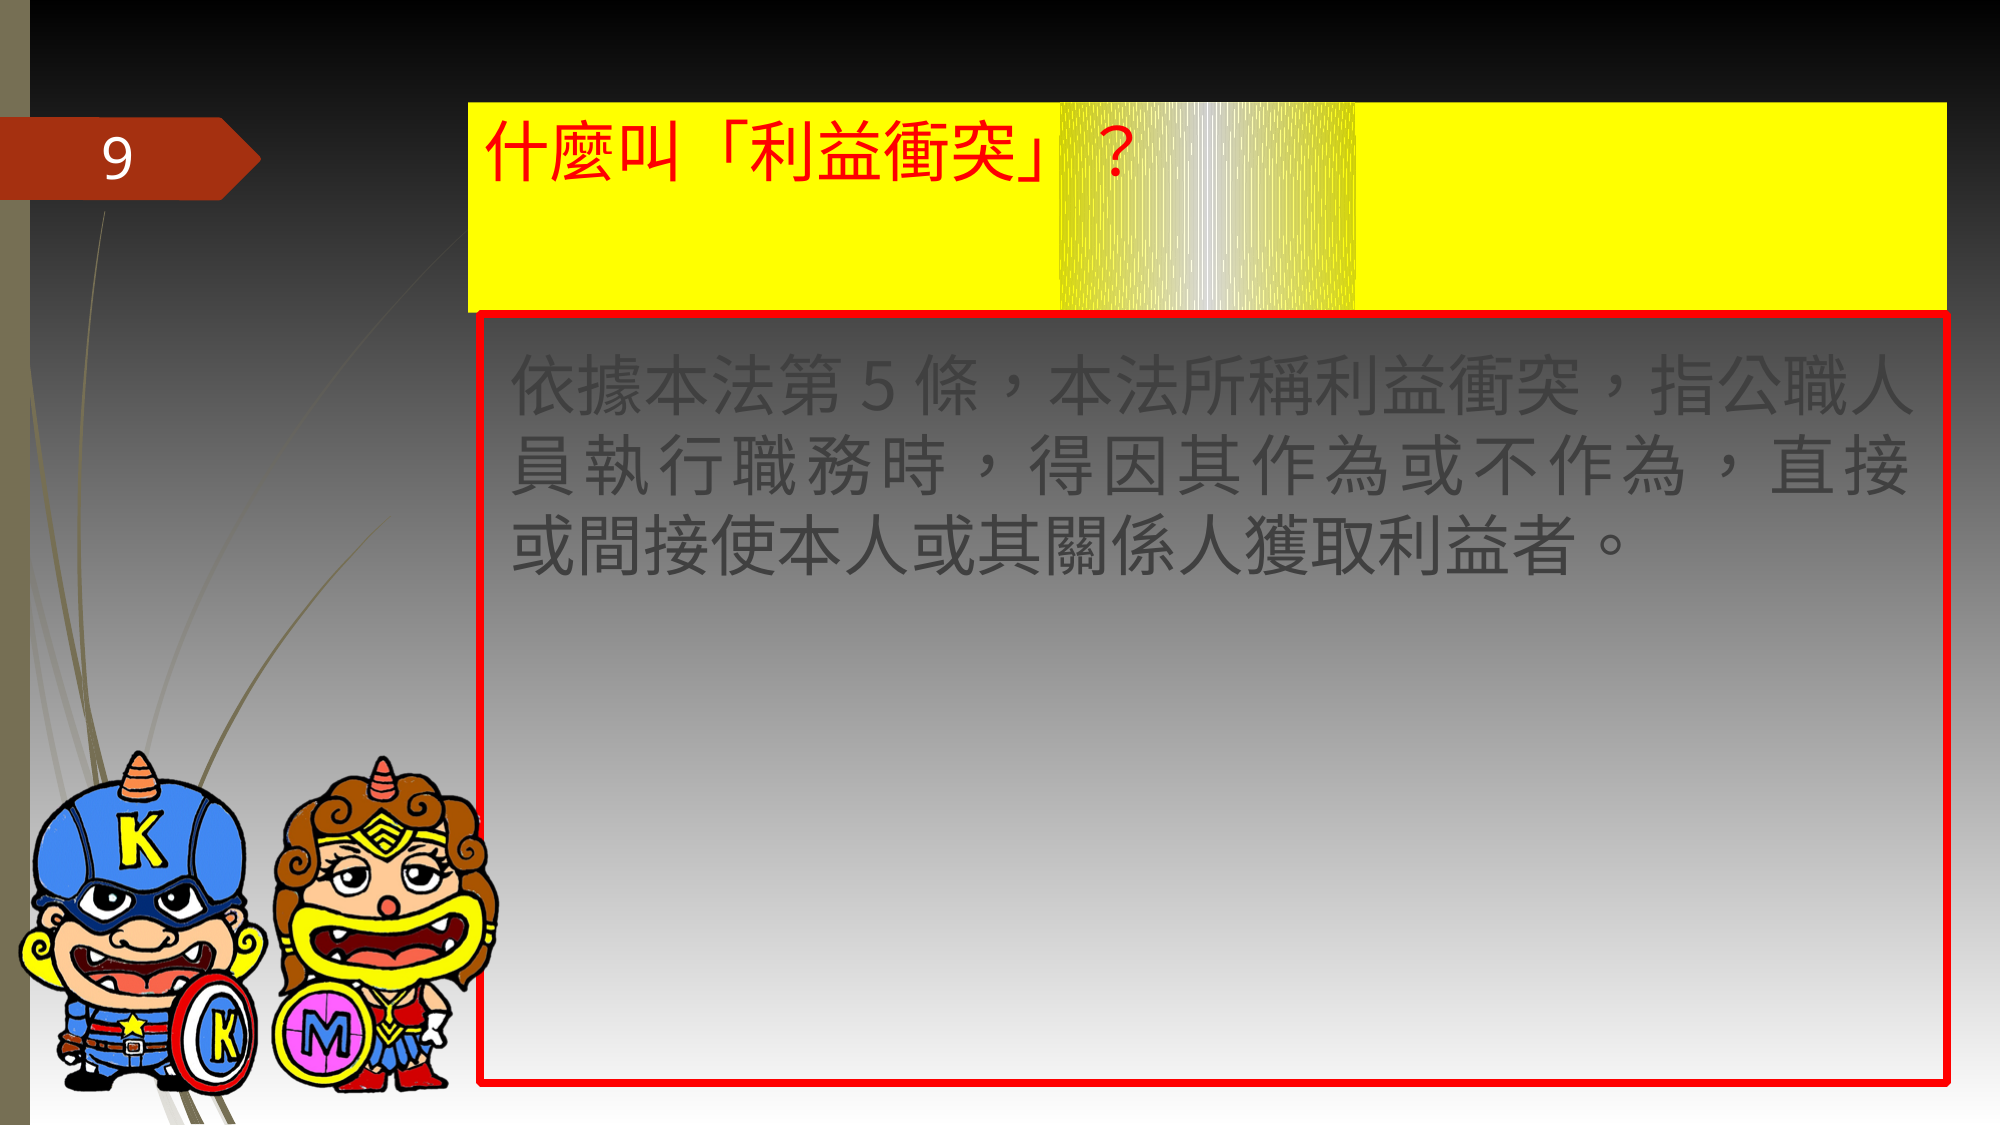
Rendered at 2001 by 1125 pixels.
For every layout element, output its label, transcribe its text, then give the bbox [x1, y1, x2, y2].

picture [0, 745, 510, 1101]
text_box 9 [86, 114, 199, 199]
list 依據本法第5條，本法所稱利益衝突，指公職人員執行職務時，得因其作為或不作為，直接 或間接使本人或其關係人獲取利益者。 [480, 313, 1947, 1084]
title 什麼叫「利益衝突」？ [468, 102, 1947, 313]
